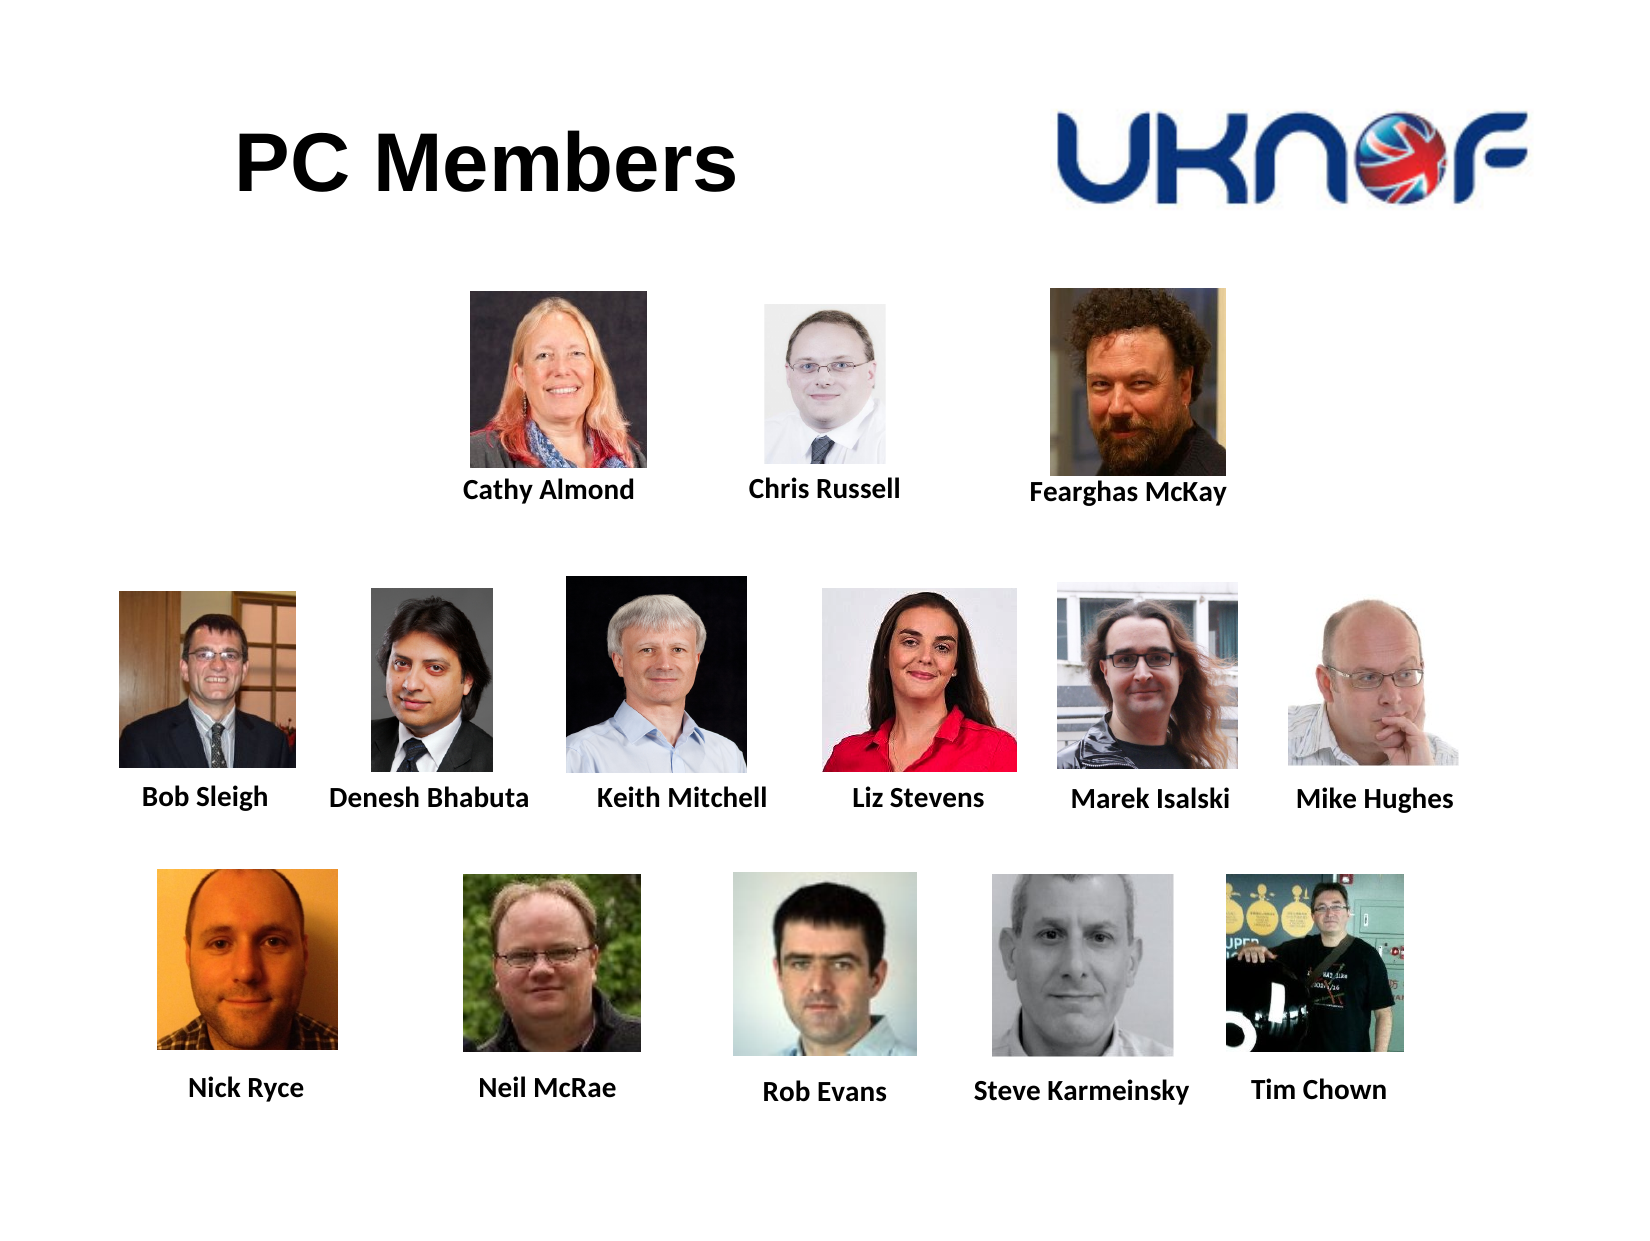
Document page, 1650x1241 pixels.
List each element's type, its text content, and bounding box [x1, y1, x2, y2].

text_box Bob Sleigh [64, 776, 347, 828]
picture [822, 588, 1017, 772]
picture [1050, 93, 1536, 225]
picture [1288, 594, 1459, 766]
picture [463, 874, 641, 1052]
text_box Marek Isalski [998, 778, 1303, 830]
picture [1226, 874, 1404, 1052]
text_box Liz Stevens [766, 777, 1071, 829]
text_box Keith Mitchell [530, 777, 766, 829]
picture [1050, 288, 1226, 472]
picture [733, 872, 917, 1056]
picture [371, 588, 493, 772]
text_box Rob Evans [723, 1072, 927, 1123]
text_box Tim Chown [1206, 1069, 1433, 1121]
picture [992, 874, 1174, 1057]
text_box Fearghas McKay [1010, 472, 1247, 523]
text_box Neil McRae [434, 1068, 661, 1119]
picture [157, 869, 338, 1051]
picture [566, 576, 747, 773]
picture [1057, 582, 1238, 769]
text_box Chris Russell [670, 469, 980, 520]
text_box Cathy Almond [398, 469, 700, 521]
picture [470, 291, 647, 468]
text_box Steve Karmeinsky [949, 1070, 1214, 1122]
picture [764, 304, 886, 464]
text_box Denesh Bhabuta [263, 778, 530, 829]
text_box Nick Ryce [133, 1068, 360, 1119]
text_box Mike Hughes [1303, 778, 1527, 830]
title PC Members [0, 106, 976, 219]
picture [119, 591, 296, 768]
